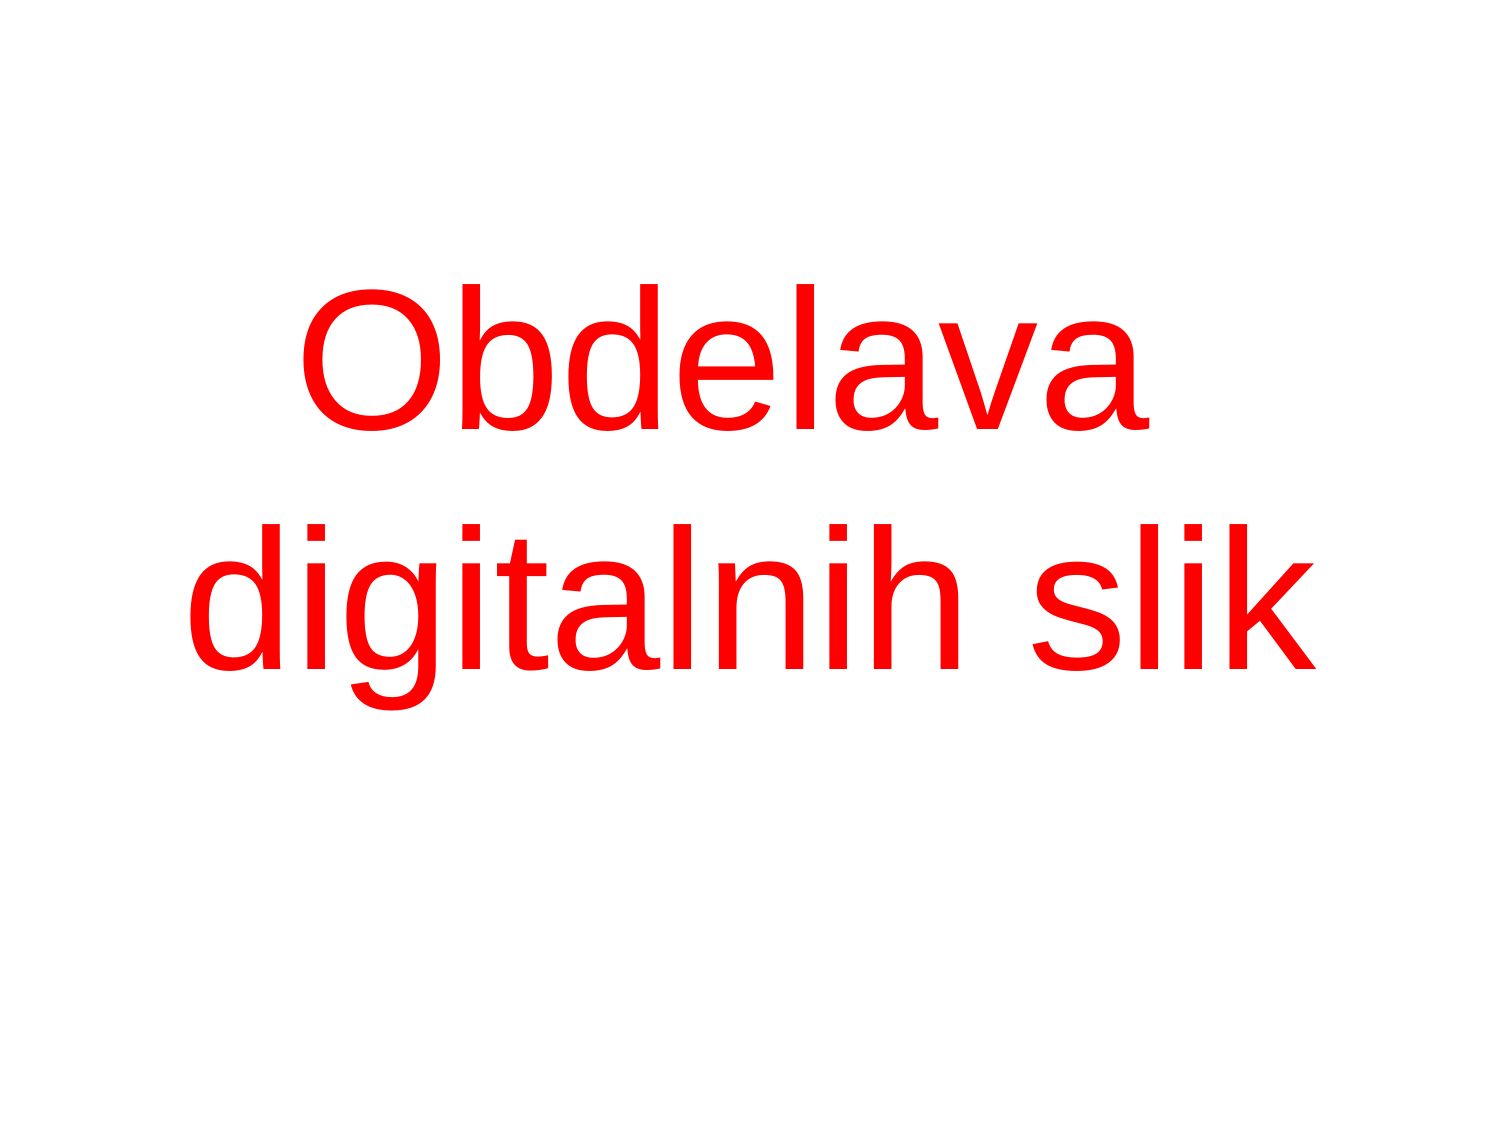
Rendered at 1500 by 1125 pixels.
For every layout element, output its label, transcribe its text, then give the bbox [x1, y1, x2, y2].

title Obdelava digitalnih slik [112, 222, 1388, 718]
